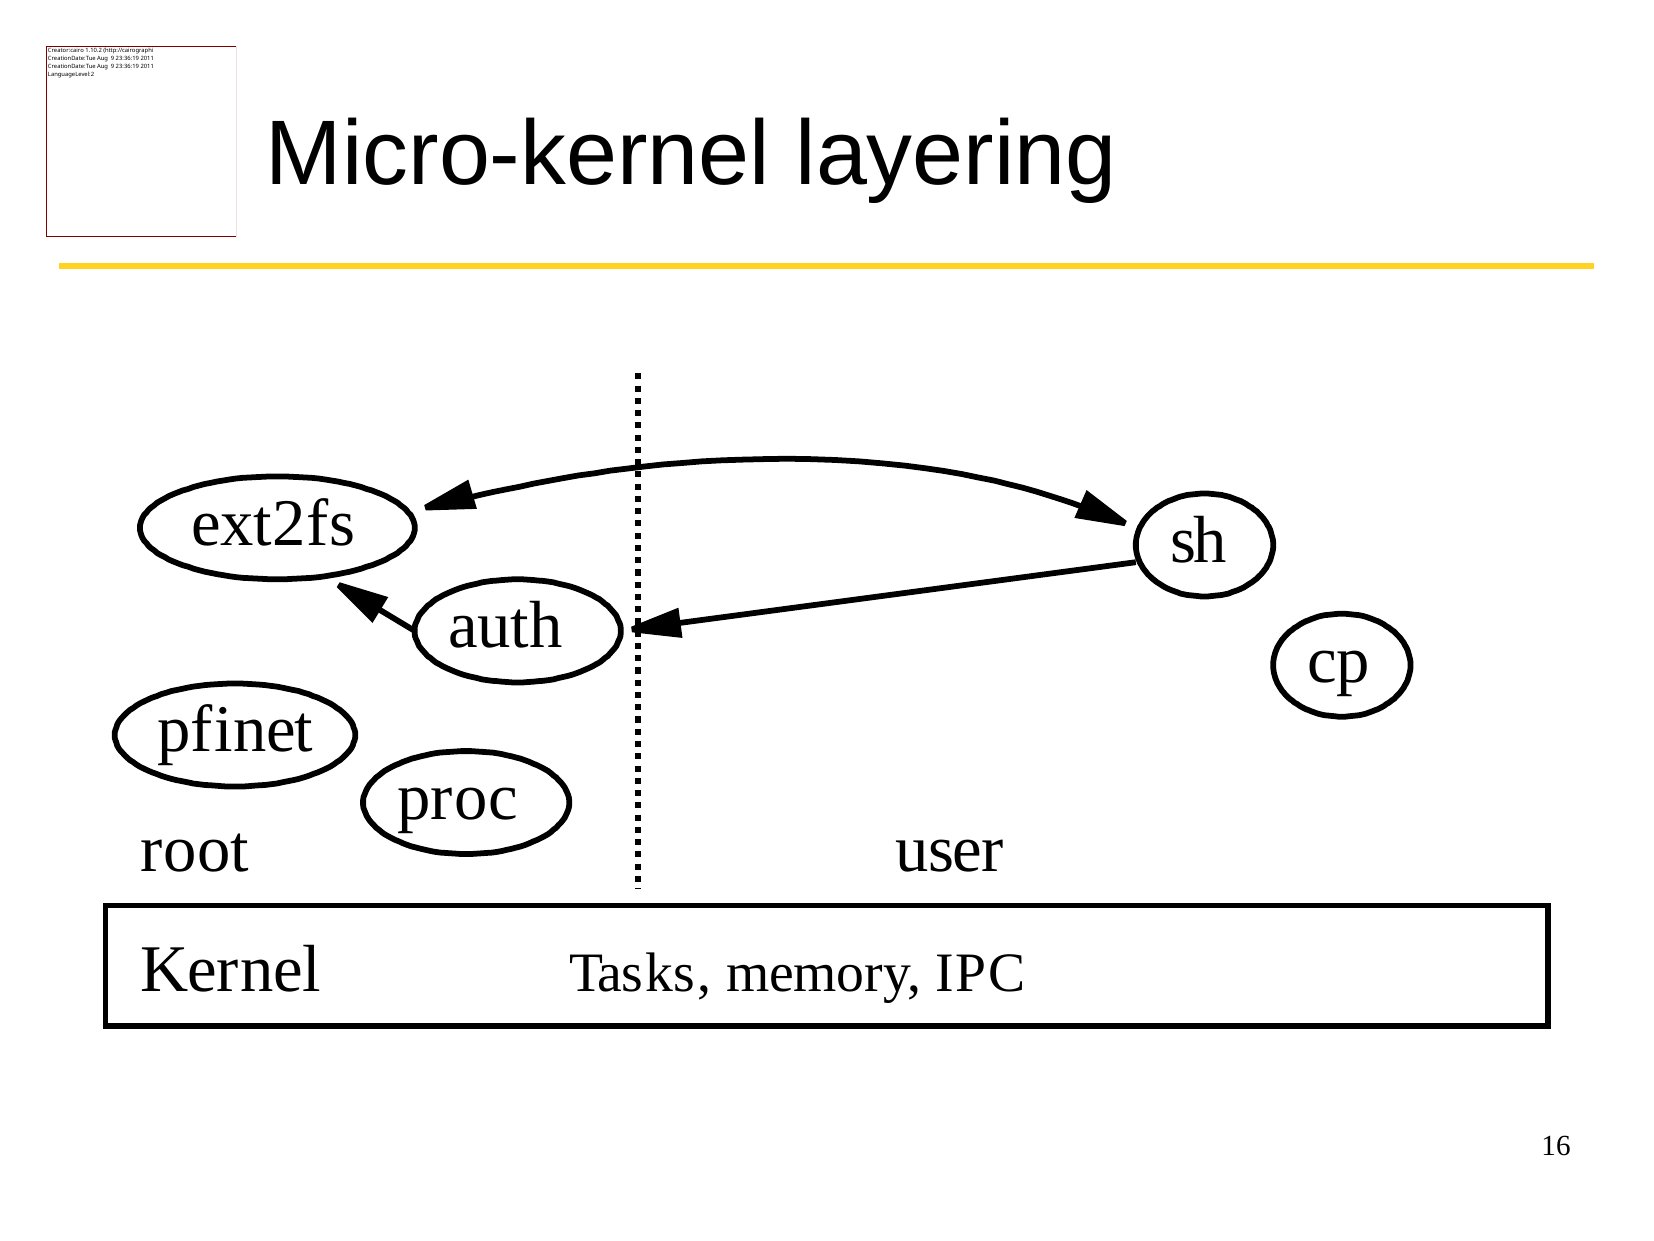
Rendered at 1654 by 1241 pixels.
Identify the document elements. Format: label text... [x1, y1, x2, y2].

title Micro-kernel layering [265, 49, 1571, 257]
picture [82, 350, 1571, 1049]
